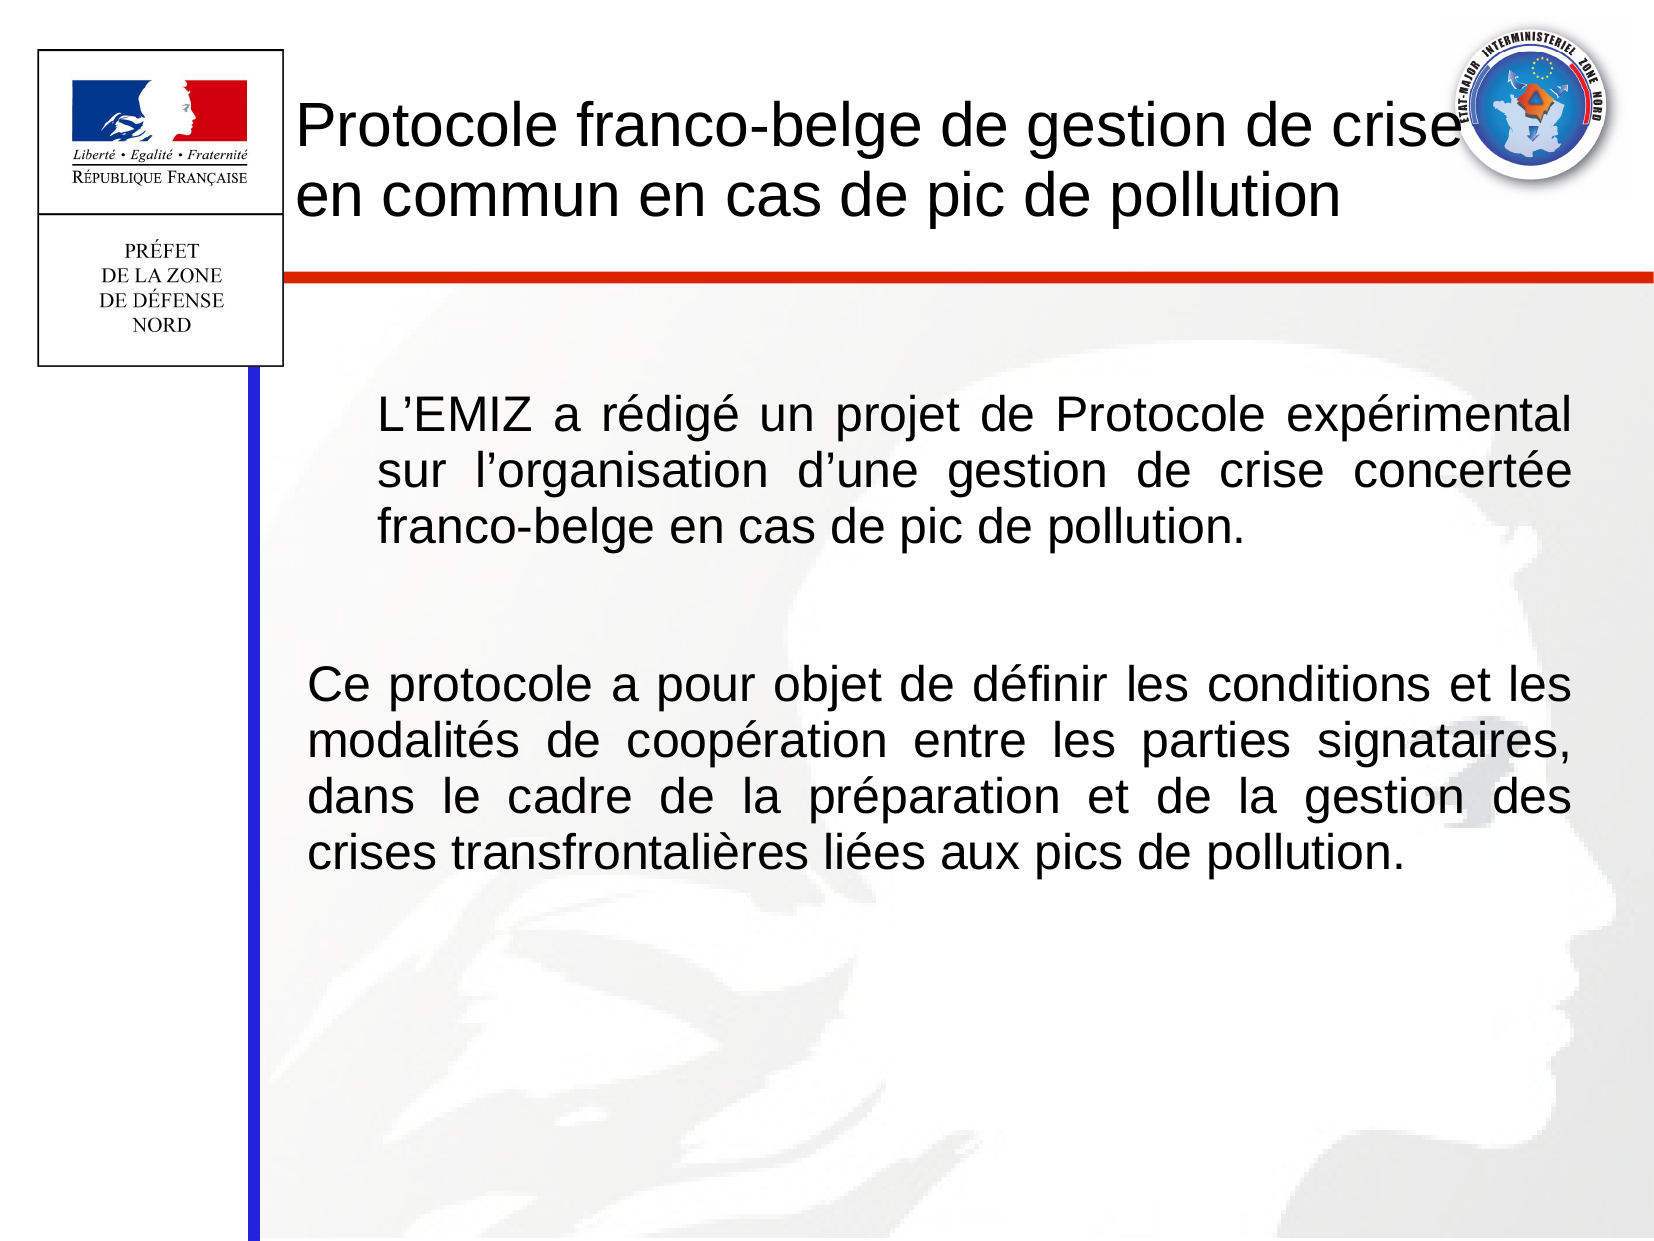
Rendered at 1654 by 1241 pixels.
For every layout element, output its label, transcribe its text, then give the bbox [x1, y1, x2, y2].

title Protocole franco-belge de gestion de crise en commun en cas de pic de pollution [224, 47, 1548, 272]
picture [37, 49, 284, 367]
list L’EMIZ a rédigé un projet de Protocole expérimental sur l’organisation d’une gestion de crise concertée franco-belge en cas de pic de pollution. Ce protocole a pour objet de définir les conditions et les modalités de coopération entre les parties signataires, dans le cadre de la préparation et de la gestion des crises transfrontalières liées aux pics de pollution. [307, 307, 1574, 880]
